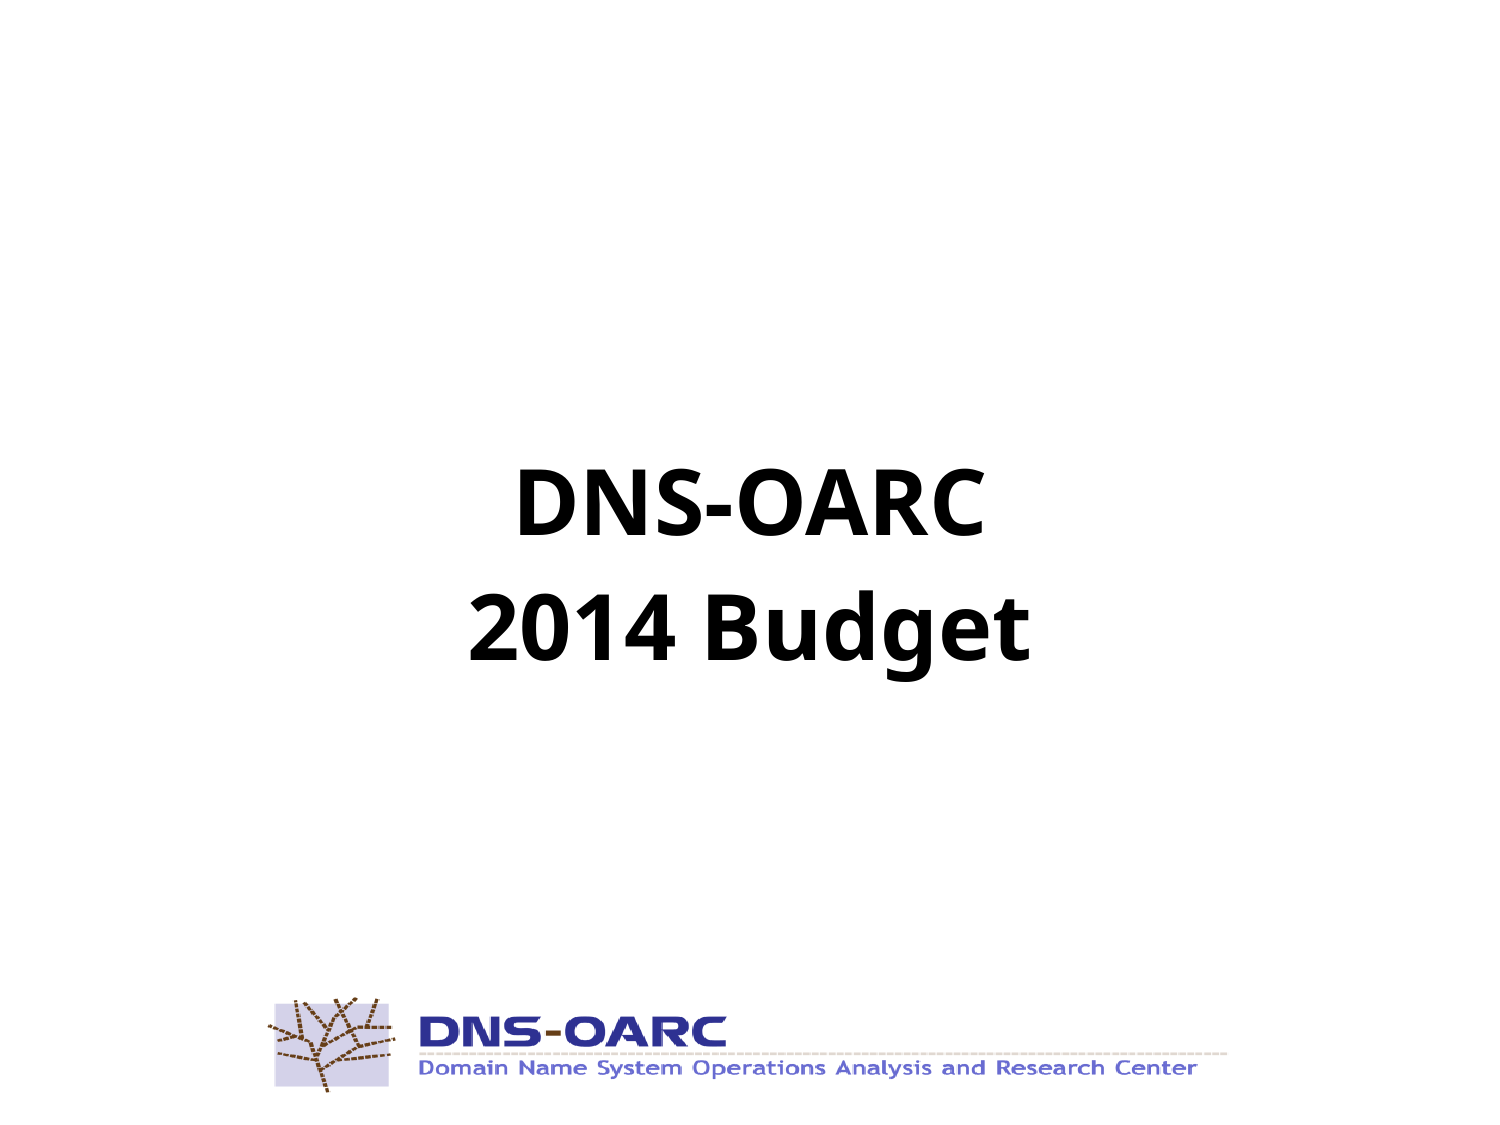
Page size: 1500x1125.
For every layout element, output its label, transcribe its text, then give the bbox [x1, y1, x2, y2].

picture [214, 991, 1259, 1099]
subtitle DNS-OARC 2014 Budget [75, 191, 1425, 934]
